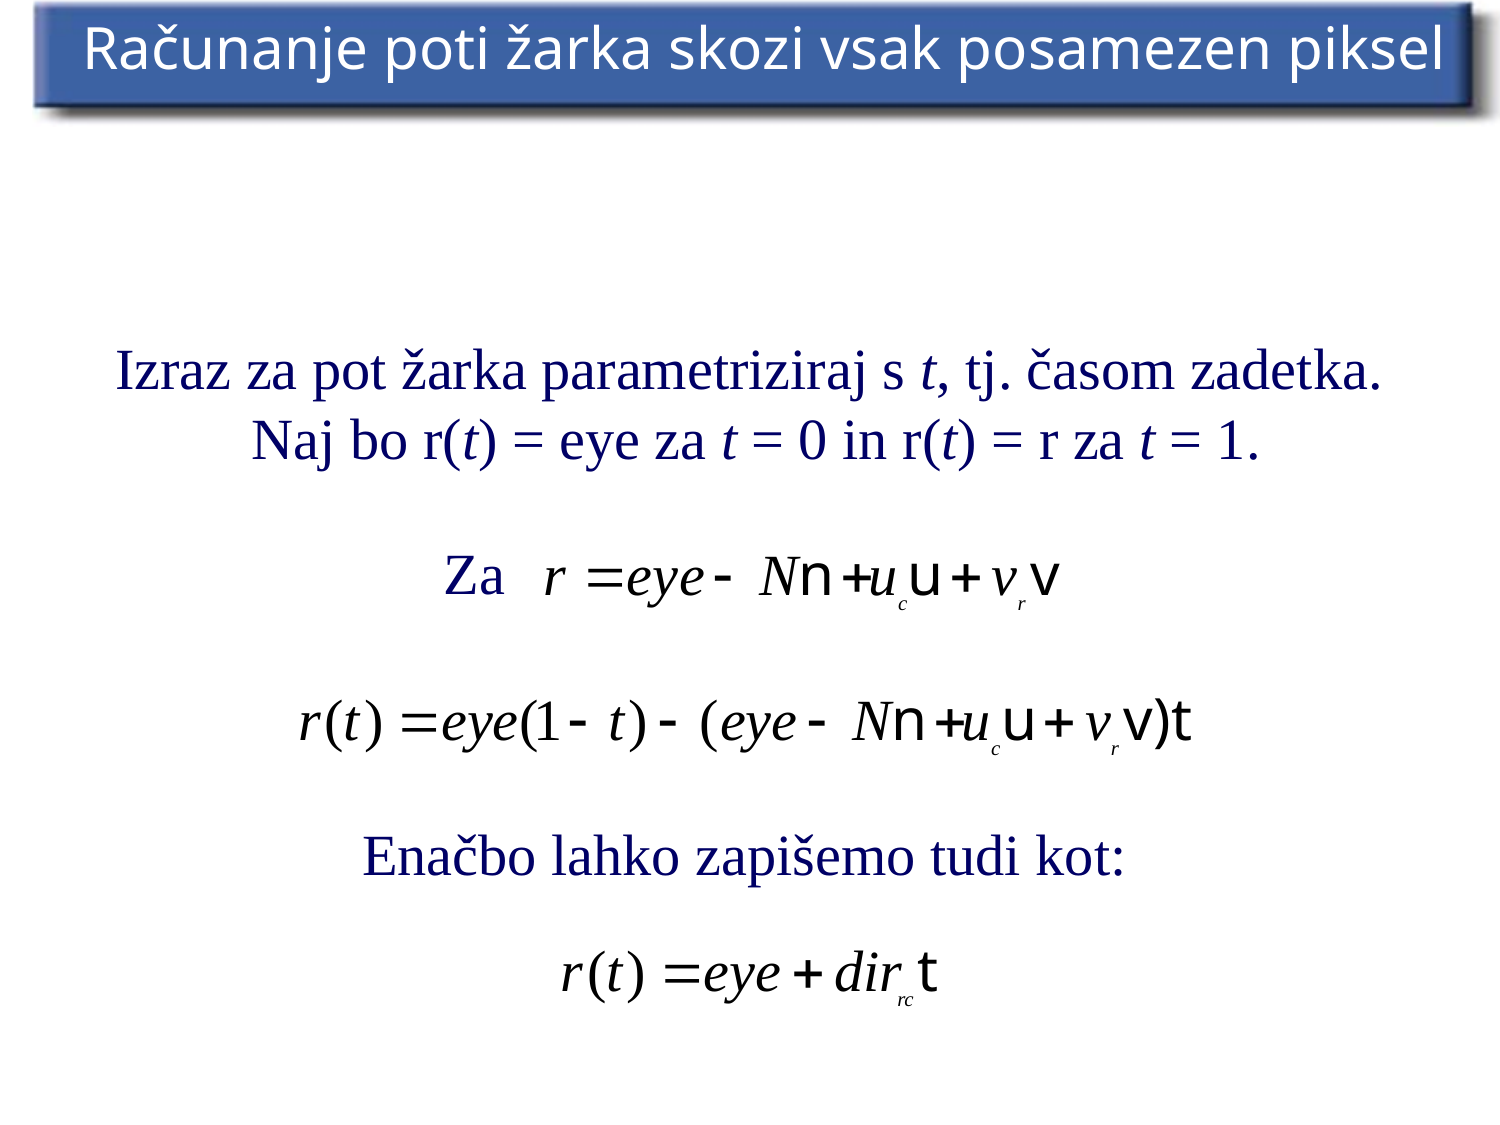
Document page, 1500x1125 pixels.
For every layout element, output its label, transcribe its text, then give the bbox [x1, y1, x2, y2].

chart [539, 545, 1065, 617]
chart [295, 690, 1200, 762]
text_box Računanje poti žarka skozi vsak posamezen piksel [27, 0, 1500, 89]
text_box Enačbo lahko zapišemo tudi kot: [347, 808, 1155, 895]
text_box Izraz za pot žarka parametriziraj s t, tj. časom zadetka. Naj bo r(t) = eye za t = 0 in r(t) = r za t = 1. [52, 323, 1460, 480]
text_box Za [428, 528, 520, 614]
picture [32, 89, 1500, 127]
chart [557, 941, 943, 1013]
